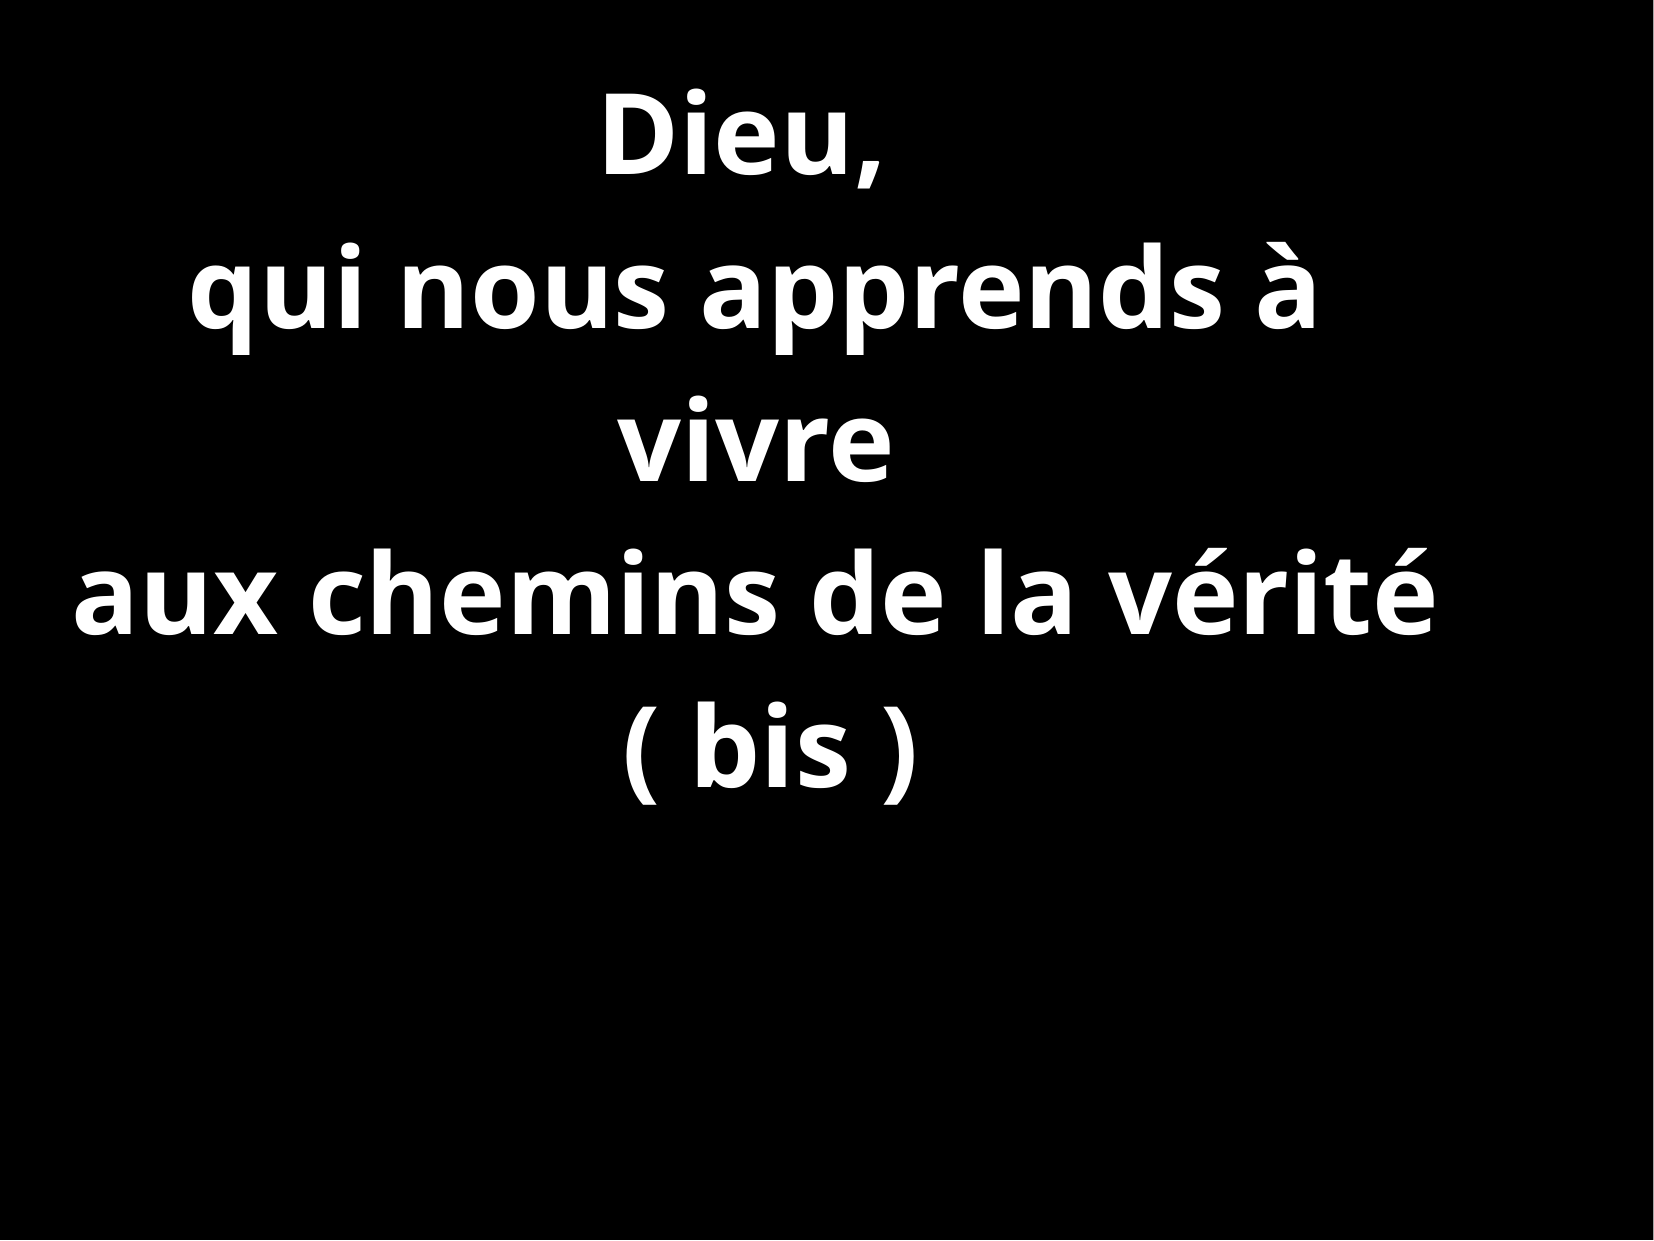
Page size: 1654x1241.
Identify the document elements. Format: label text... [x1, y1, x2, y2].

text_box Dieu, qui nous apprends à vivre aux chemins de la vérité ( bis ) [23, 47, 1489, 1241]
